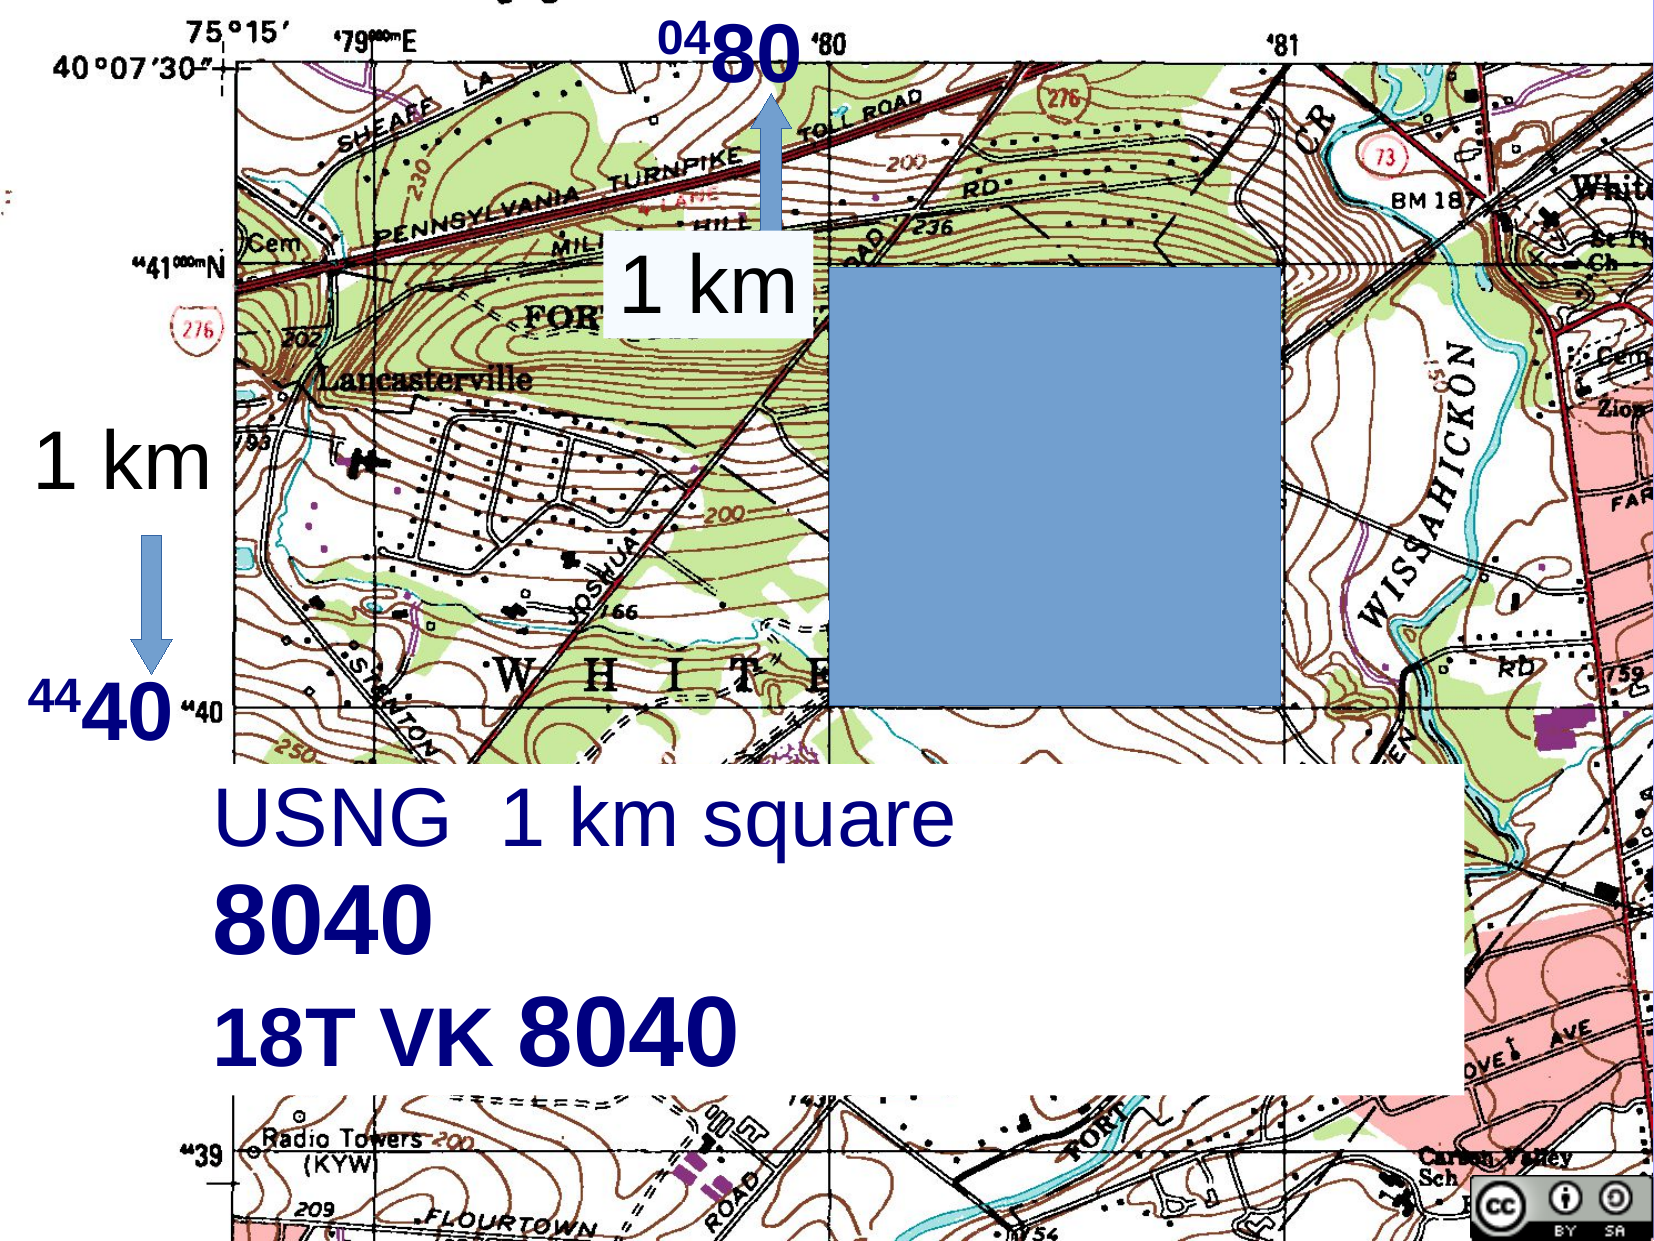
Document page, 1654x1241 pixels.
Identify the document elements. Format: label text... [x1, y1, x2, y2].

picture [0, 0, 1654, 1241]
text_box [750, 93, 792, 230]
text_box 0480 [642, 0, 838, 108]
text_box [829, 267, 1281, 706]
text_box USNG 1 km square 8040 18T VK 8040 [197, 764, 1465, 1096]
text_box 1 km [603, 230, 814, 339]
text_box 4440 [12, 657, 209, 766]
text_box [130, 535, 173, 675]
text_box 1 km [17, 407, 228, 515]
